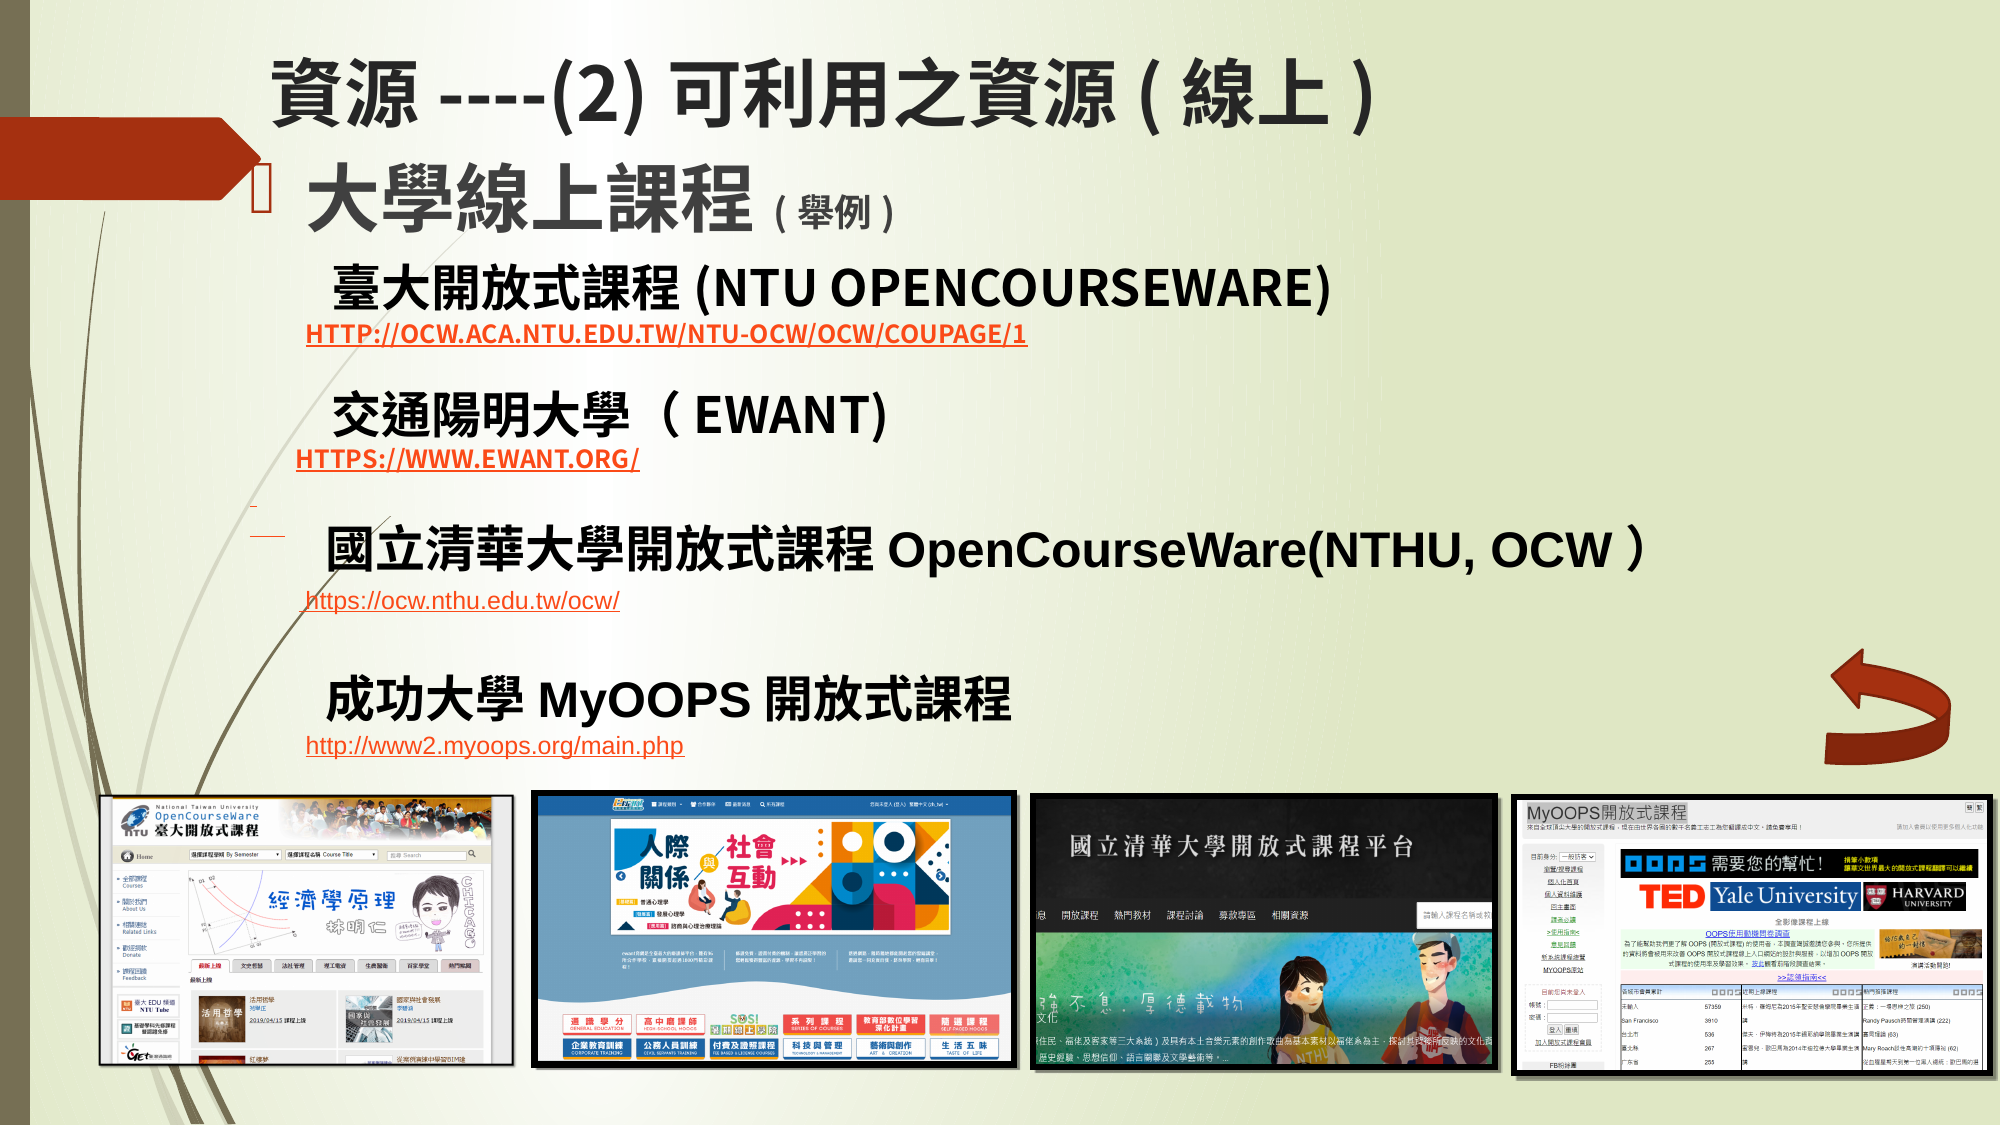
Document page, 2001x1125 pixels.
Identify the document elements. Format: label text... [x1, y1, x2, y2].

picture [1035, 799, 1493, 1064]
text_box [1825, 649, 1950, 764]
picture [1517, 800, 1987, 1070]
picture [537, 796, 1011, 1062]
picture [97, 793, 518, 1070]
list 大學線上課程(舉例) 臺大開放式課程(NTU OpenCourseWare) http://ocw.aca.ntu.edu.tw/ntu-ocw/ocw/coupage/1 交通陽明大學（ewant) https://www.ewant.org/ 國立清華大學開放式課程OpenCourseWare(NTHU, OCW） https://ocw.nthu.edu.tw/ocw/ 成功大學MyOOPS開放式課程 http://www2.myoops.org/main.php [234, 143, 1879, 860]
title 資源----(2)可利用之資源(線上) [254, 38, 1717, 143]
